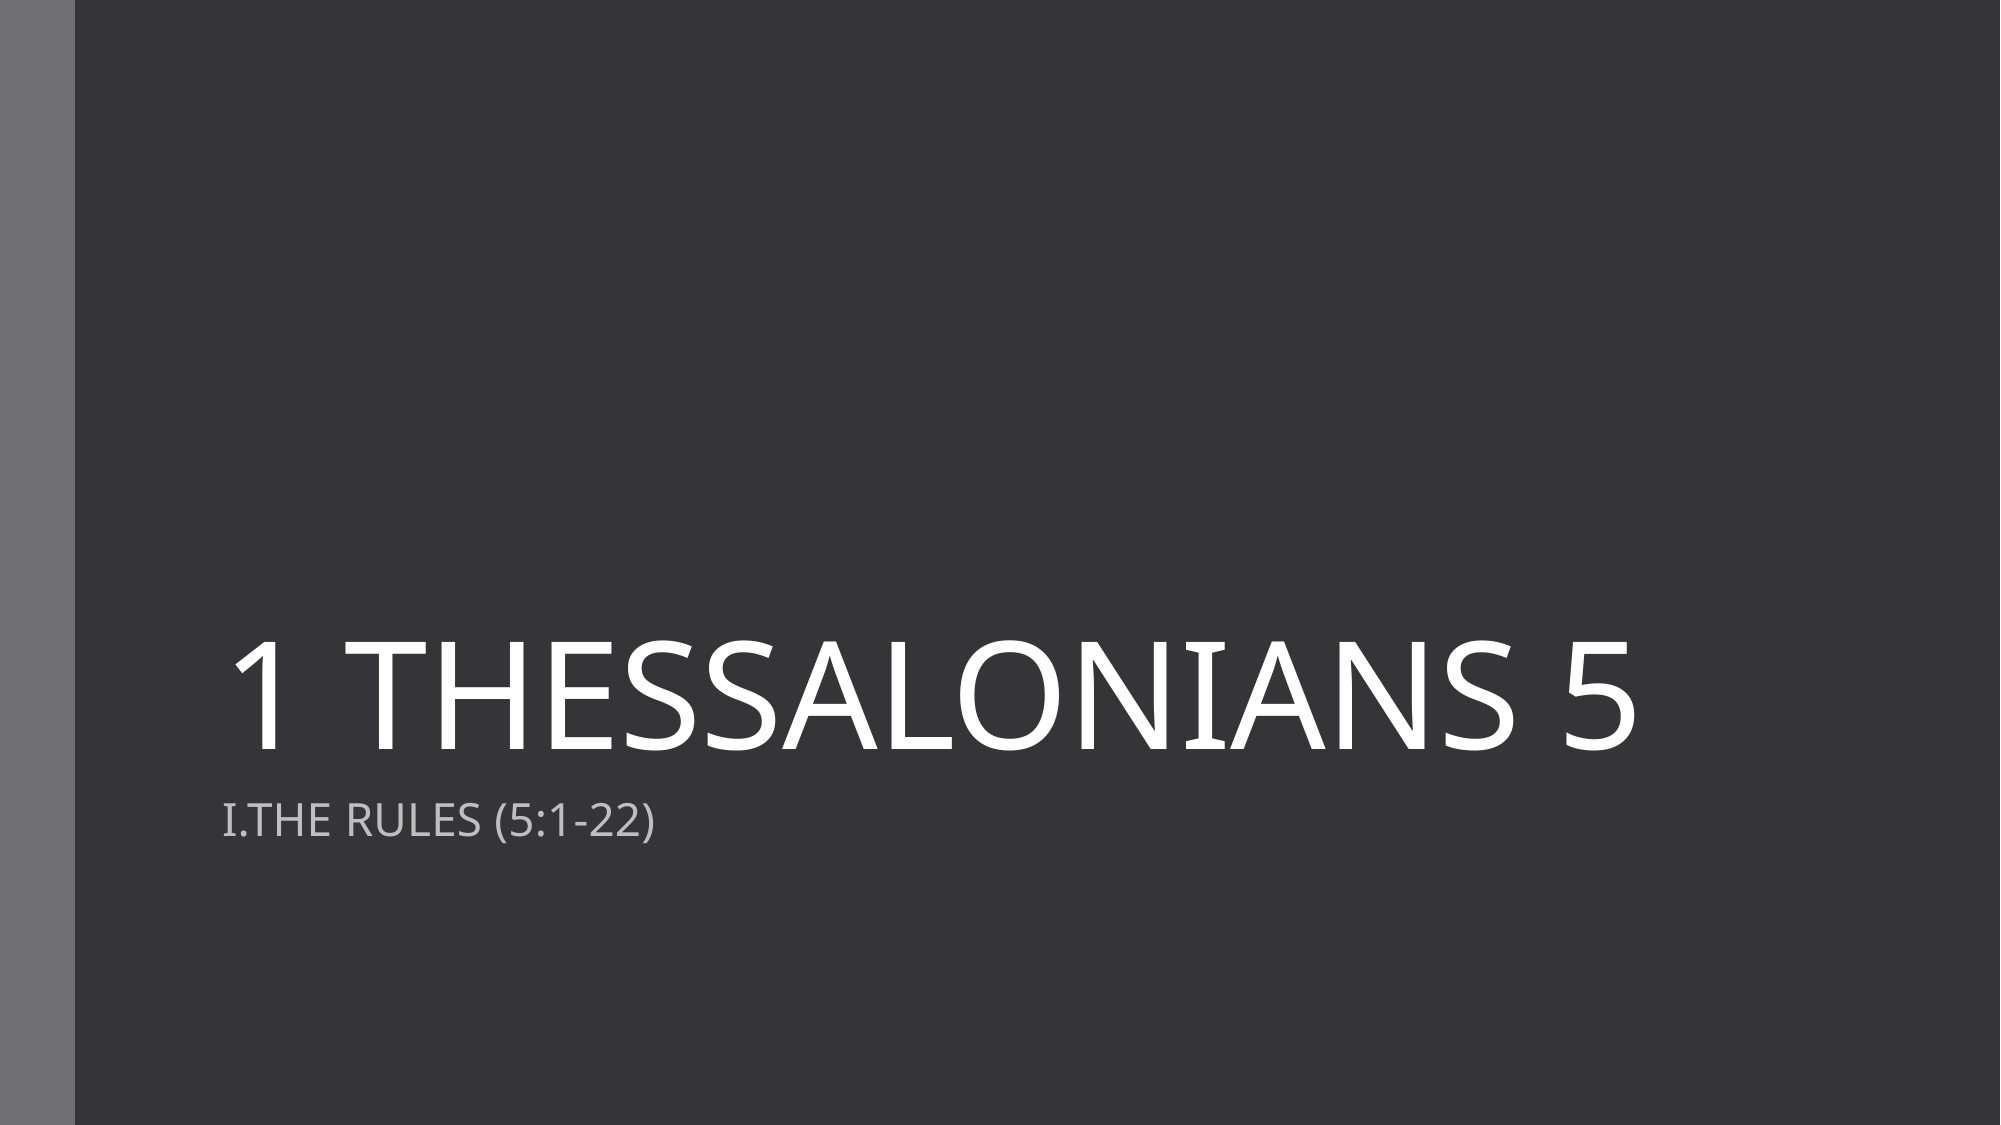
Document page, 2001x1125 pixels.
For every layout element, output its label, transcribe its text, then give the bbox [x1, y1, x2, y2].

subtitle I.THE RULES (5:1-22) [206, 787, 1752, 1066]
title 1 THESSALONIANS 5 [206, 124, 1752, 787]
